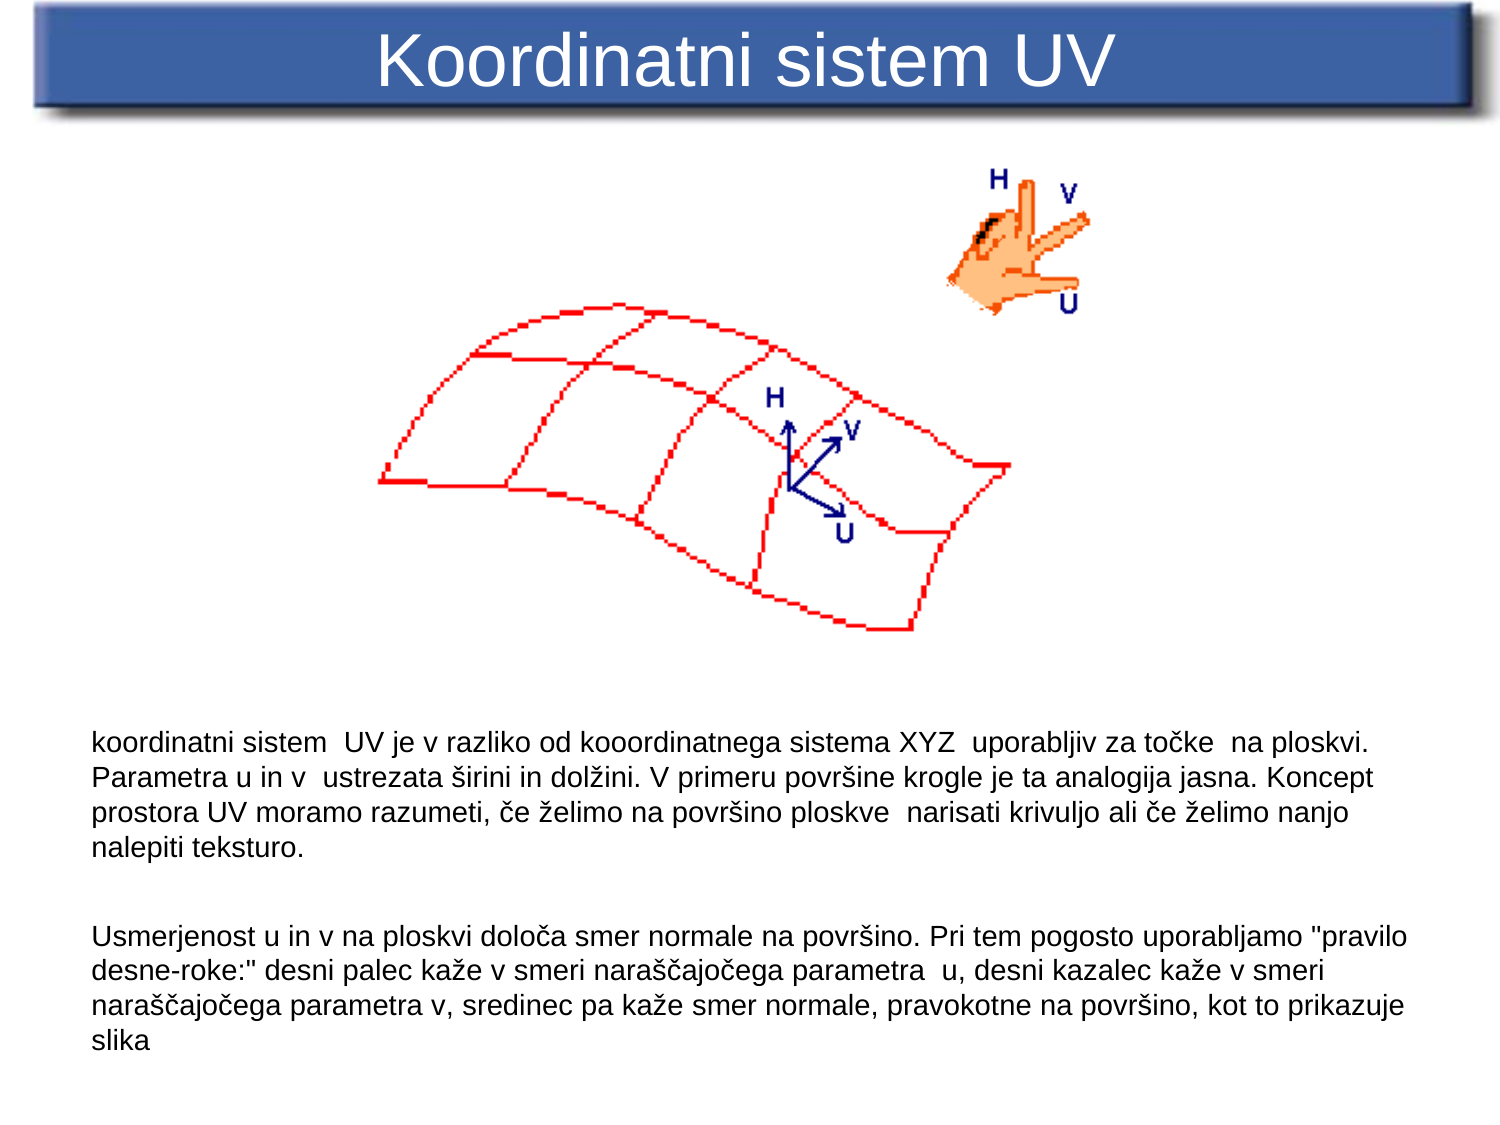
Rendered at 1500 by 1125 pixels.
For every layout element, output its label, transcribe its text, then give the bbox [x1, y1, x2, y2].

text_box koordinatni sistem UV je v razliko od kooordinatnega sistema XYZ uporabljiv za točke na ploskvi. Parametra u in v ustrezata širini in dolžini. V primeru površine krogle je ta analogija jasna. Koncept prostora UV moramo razumeti, če želimo na površino ploskve narisati krivuljo ali če želimo nanjo nalepiti teksturo. Usmerjenost u in v na ploskvi določa smer normale na površino. Pri tem pogosto uporabljamo "pravilo desne-roke:" desni palec kaže v smeri naraščajočega parametra u, desni kazalec kaže v smeri naraščajočega parametra v, sredinec pa kaže smer normale, pravokotne na površino, kot to prikazuje slika [76, 716, 1436, 1065]
title Koordinatni sistem UV [0, 0, 1493, 114]
picture [360, 160, 1094, 650]
picture [32, 0, 1500, 127]
